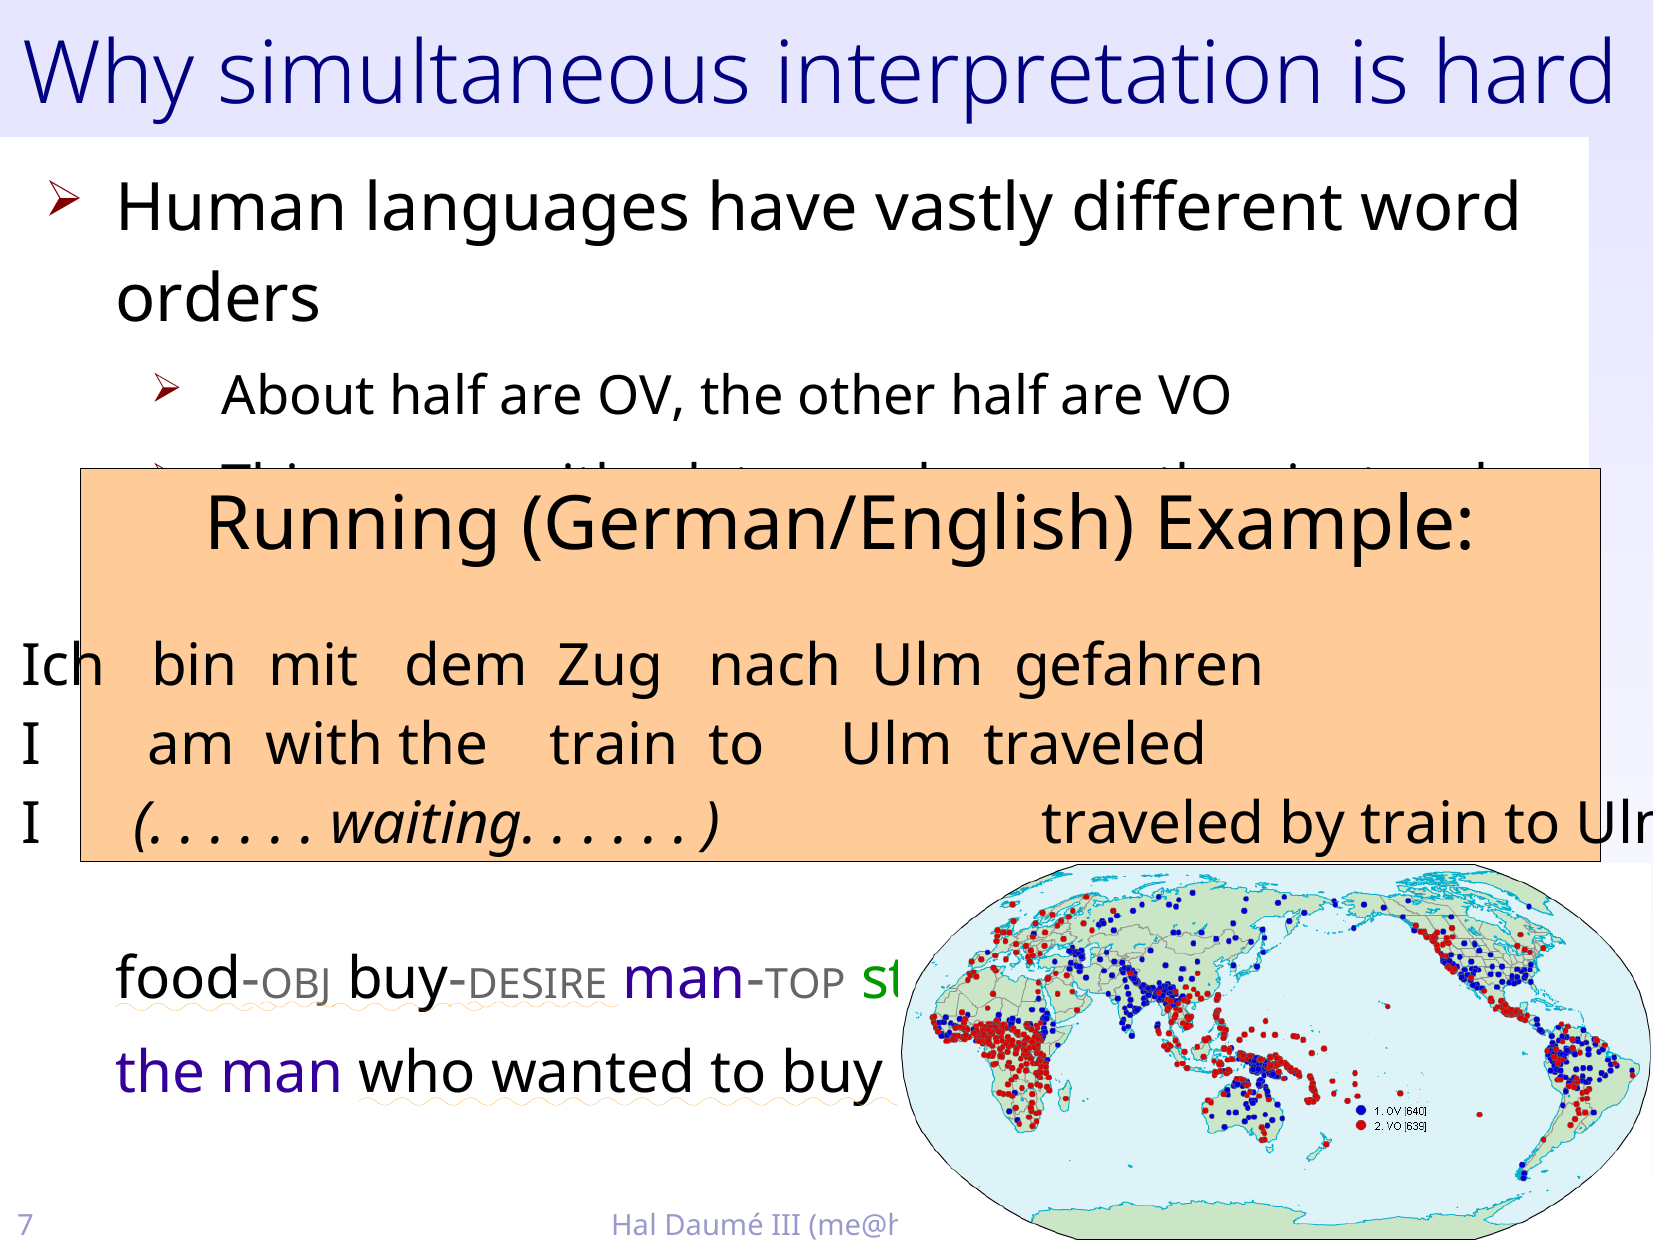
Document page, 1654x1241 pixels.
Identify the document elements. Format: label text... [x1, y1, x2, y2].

title Why simultaneous interpretation is hard [22, 8, 1639, 131]
list Human languages have vastly different word orders About half are OV, the other half are VO This comes with a lot more baggage than just verb-final man-TOP store-LOC go-PAST the man went to the store food-OBJ buy-DESIRE man-TOP store-LOC go-PAST the man who wanted to buy food went to the store [32, 159, 1575, 879]
text_box Running (German/English) Example: Ich bin mit dem Zug nach Ulm gefahren I am with the train to Ulm traveled I (. . . . . . waiting. . . . . . ) traveled by train to Ulm [80, 468, 1601, 862]
picture [898, 863, 1651, 1241]
